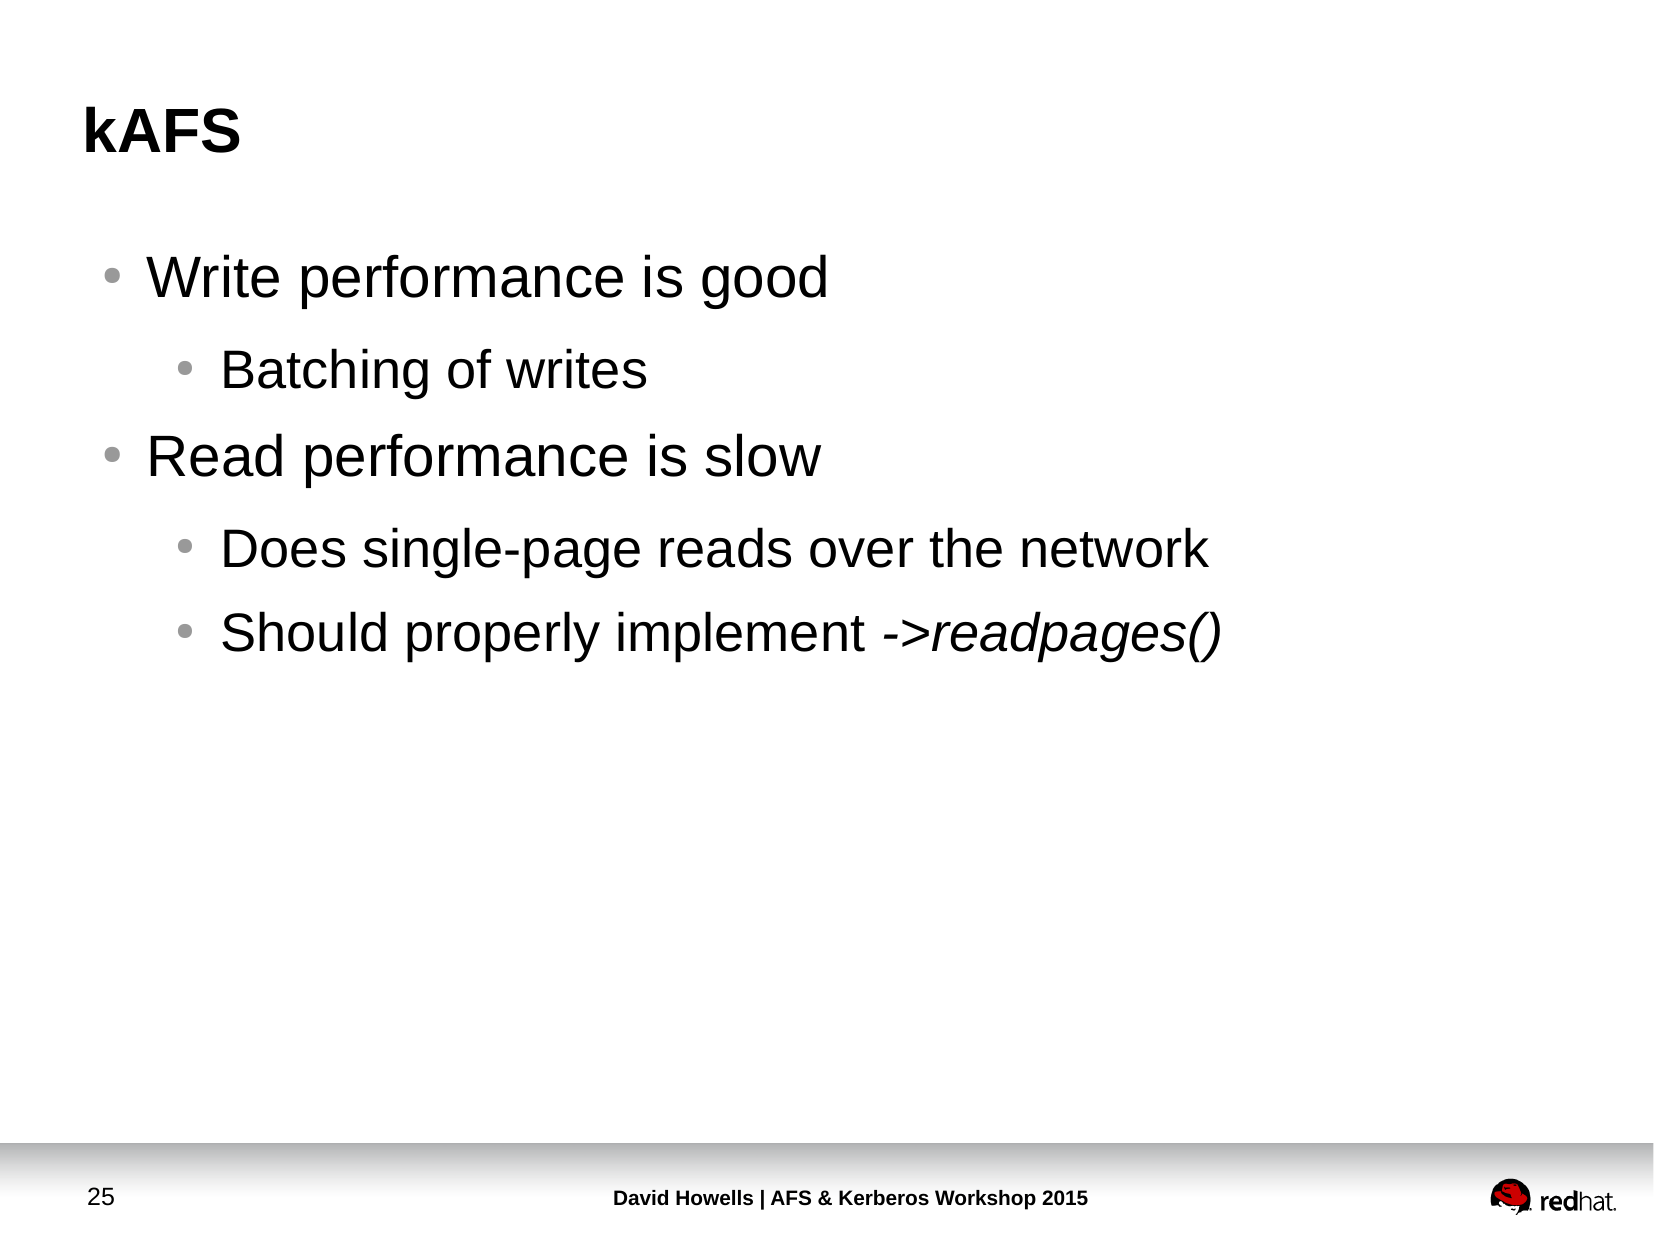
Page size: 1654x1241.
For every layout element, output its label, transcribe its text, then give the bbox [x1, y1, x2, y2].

title kAFS [82, 37, 1571, 226]
list Write performance is good Batching of writes Read performance is slow Does single-page reads over the network Should properly implement ->readpages() [86, 244, 1576, 1039]
picture [0, 1143, 1654, 1241]
